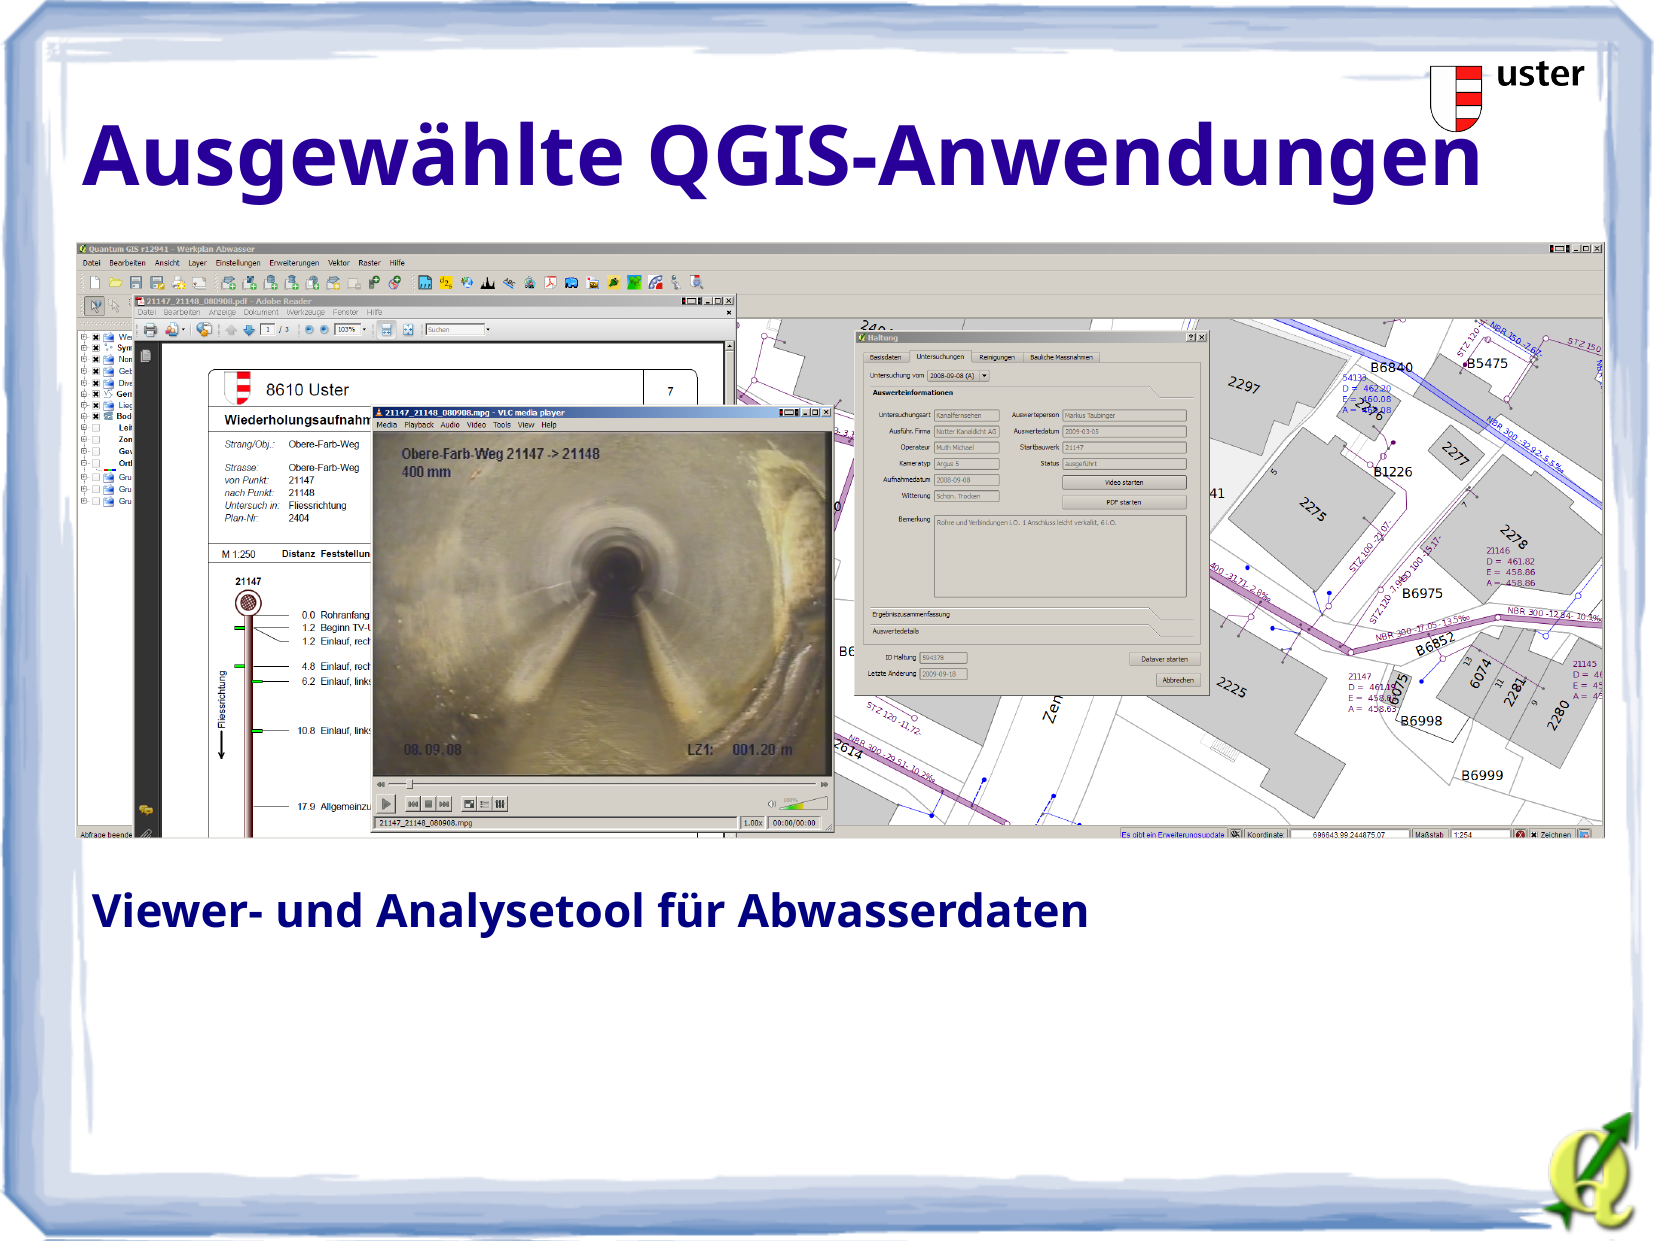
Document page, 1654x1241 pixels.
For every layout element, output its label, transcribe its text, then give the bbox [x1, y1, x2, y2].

text_box Viewer- und Analysetool für Abwasserdaten [77, 870, 1038, 939]
title Ausgewählte QGIS-Anwendungen [82, 56, 1571, 242]
picture [0, 0, 1654, 1241]
